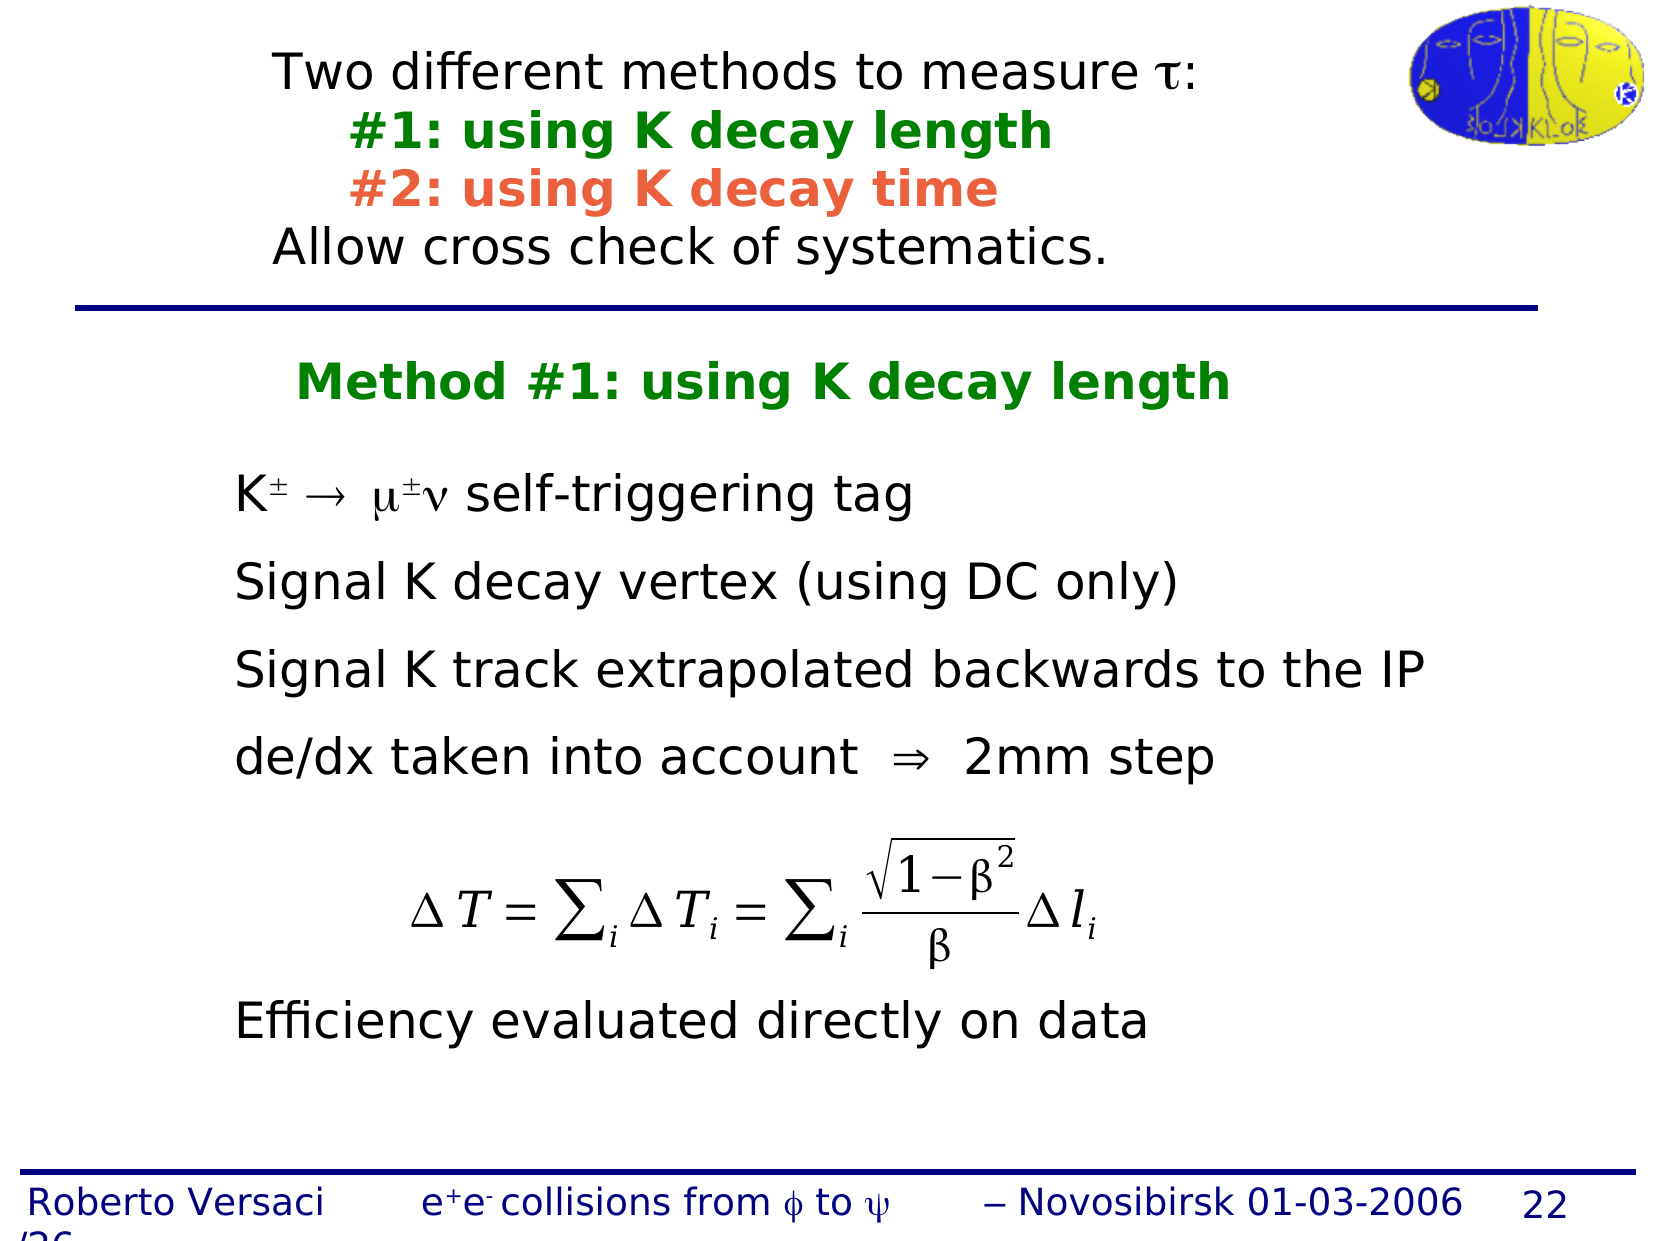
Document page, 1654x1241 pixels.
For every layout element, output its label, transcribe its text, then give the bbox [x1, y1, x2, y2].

text_box Two different methods to measure : #1: using K decay length #2: using K decay time Allow cross check of systematics. [258, 35, 1195, 302]
text_box K ® mn self-triggering tag Signal K decay vertex (using DC only) Signal K track extrapolated backwards to the IP de/dx taken into account Þ 2mm step Efficiency evaluated directly on data [203, 457, 1431, 1072]
picture [1398, 0, 1654, 151]
text_box Method #1: using K decay length [280, 345, 1227, 419]
chart [404, 835, 1104, 978]
